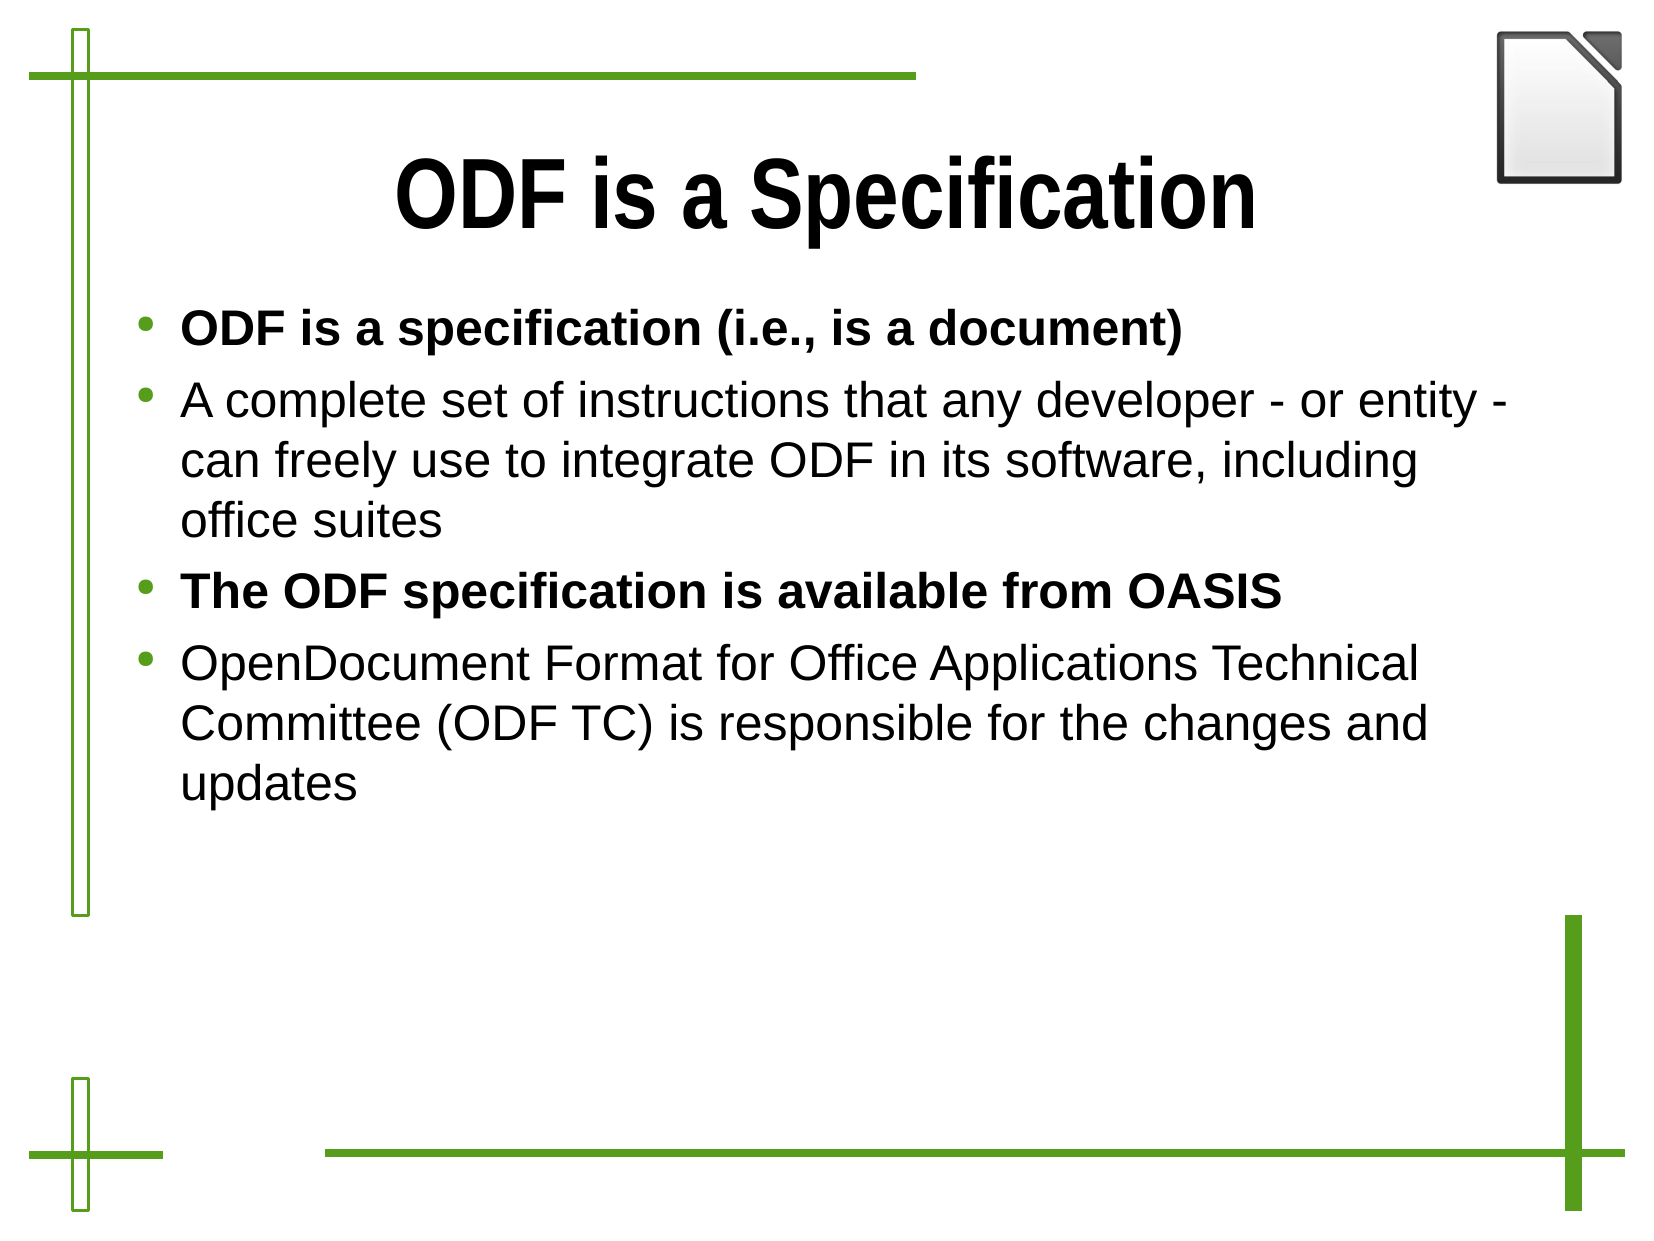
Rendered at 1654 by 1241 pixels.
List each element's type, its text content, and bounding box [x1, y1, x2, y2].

title ODF is a Specification [118, 118, 1536, 260]
picture [1494, 29, 1624, 186]
list ODF is a specification (i.e., is a document) A complete set of instructions that any developer - or entity - can freely use to integrate ODF in its software, including office suites The ODF specification is available from OASIS OpenDocument Format for Office Applications Technical Committee (ODF TC) is responsible for the changes and updates [118, 295, 1536, 1123]
